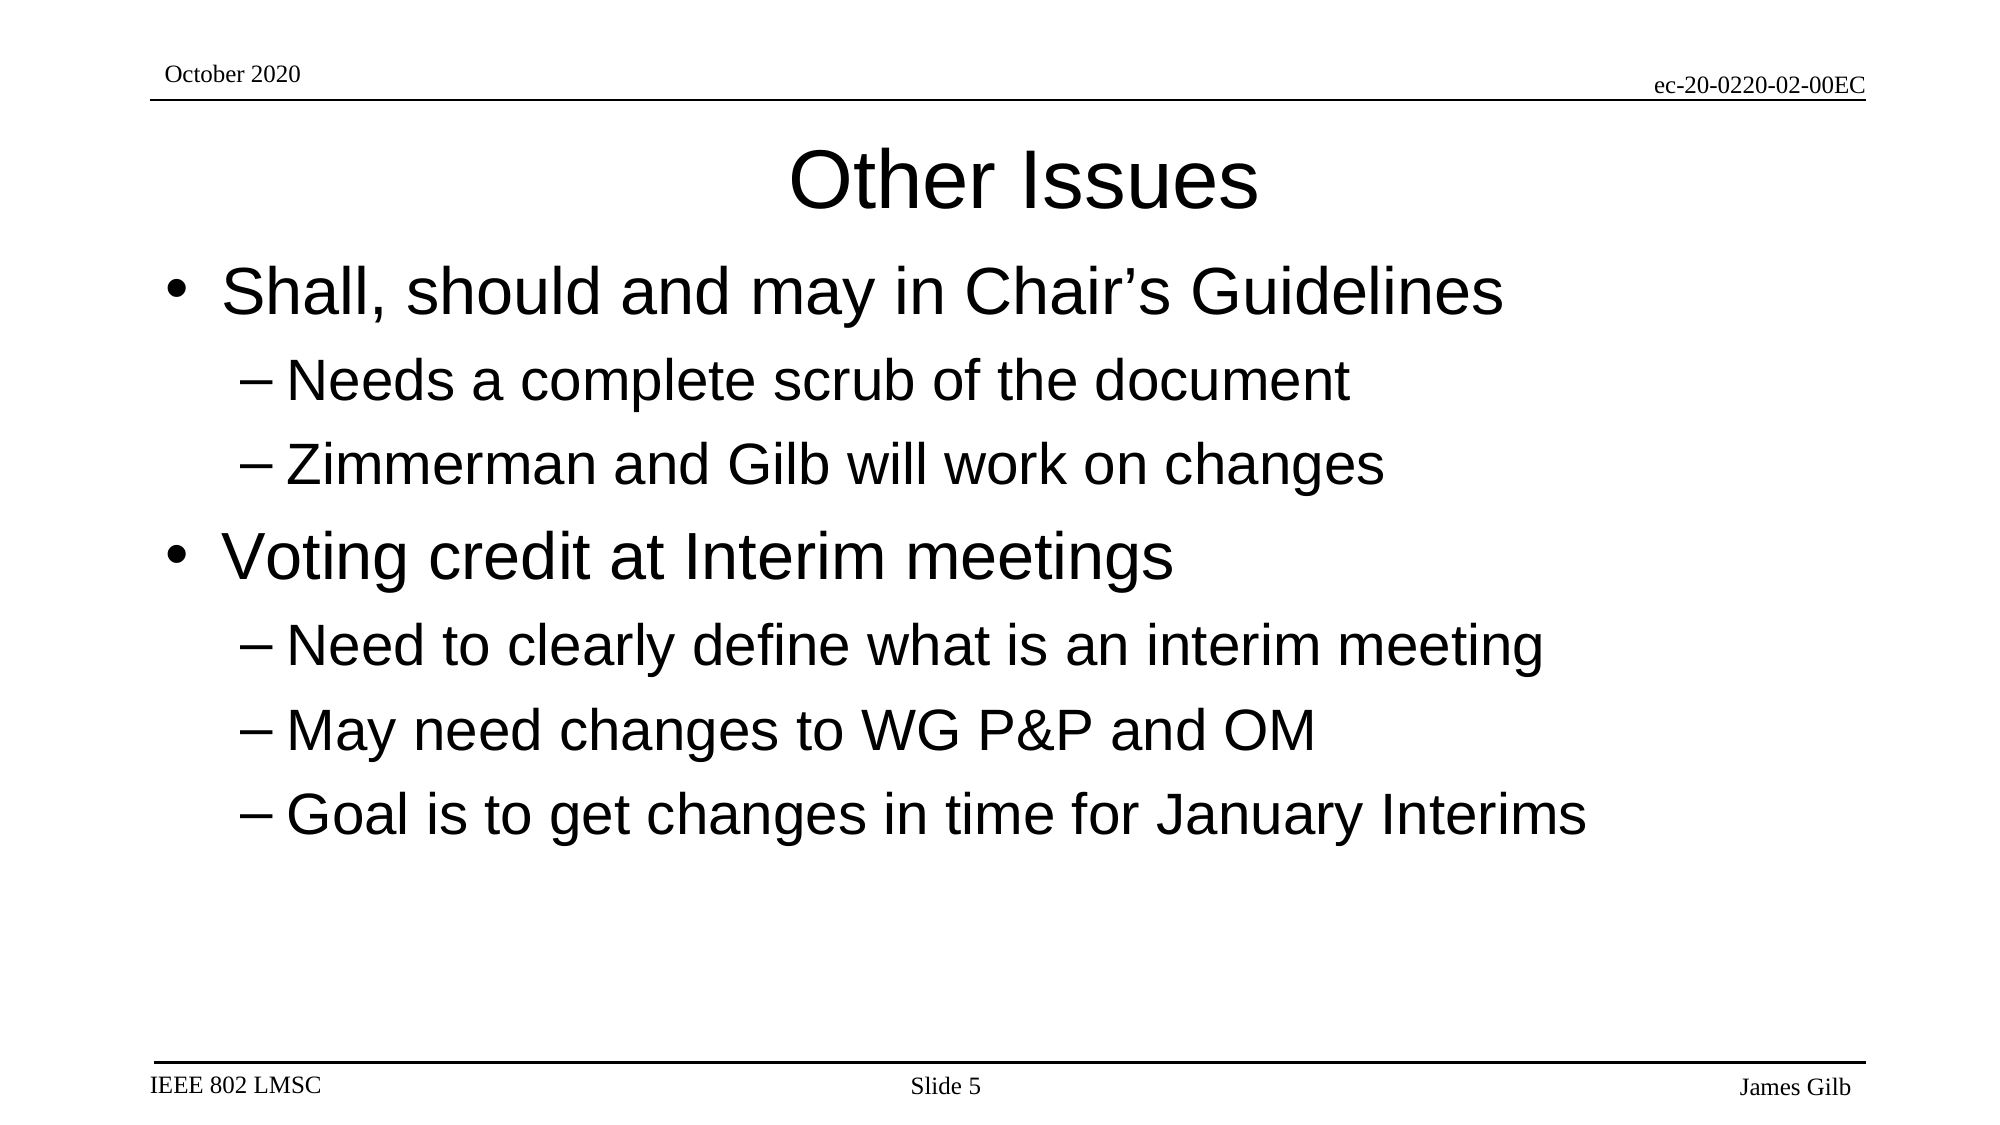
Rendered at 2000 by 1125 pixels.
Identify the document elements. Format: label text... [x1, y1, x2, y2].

list Shall, should and may in Chair’s Guidelines Needs a complete scrub of the document Zimmerman and Gilb will work on changes Voting credit at Interim meetings Need to clearly define what is an interim meeting May need changes to WG P&P and OM Goal is to get changes in time for January Interims [149, 239, 1900, 1051]
title Other Issues [149, 112, 1900, 238]
